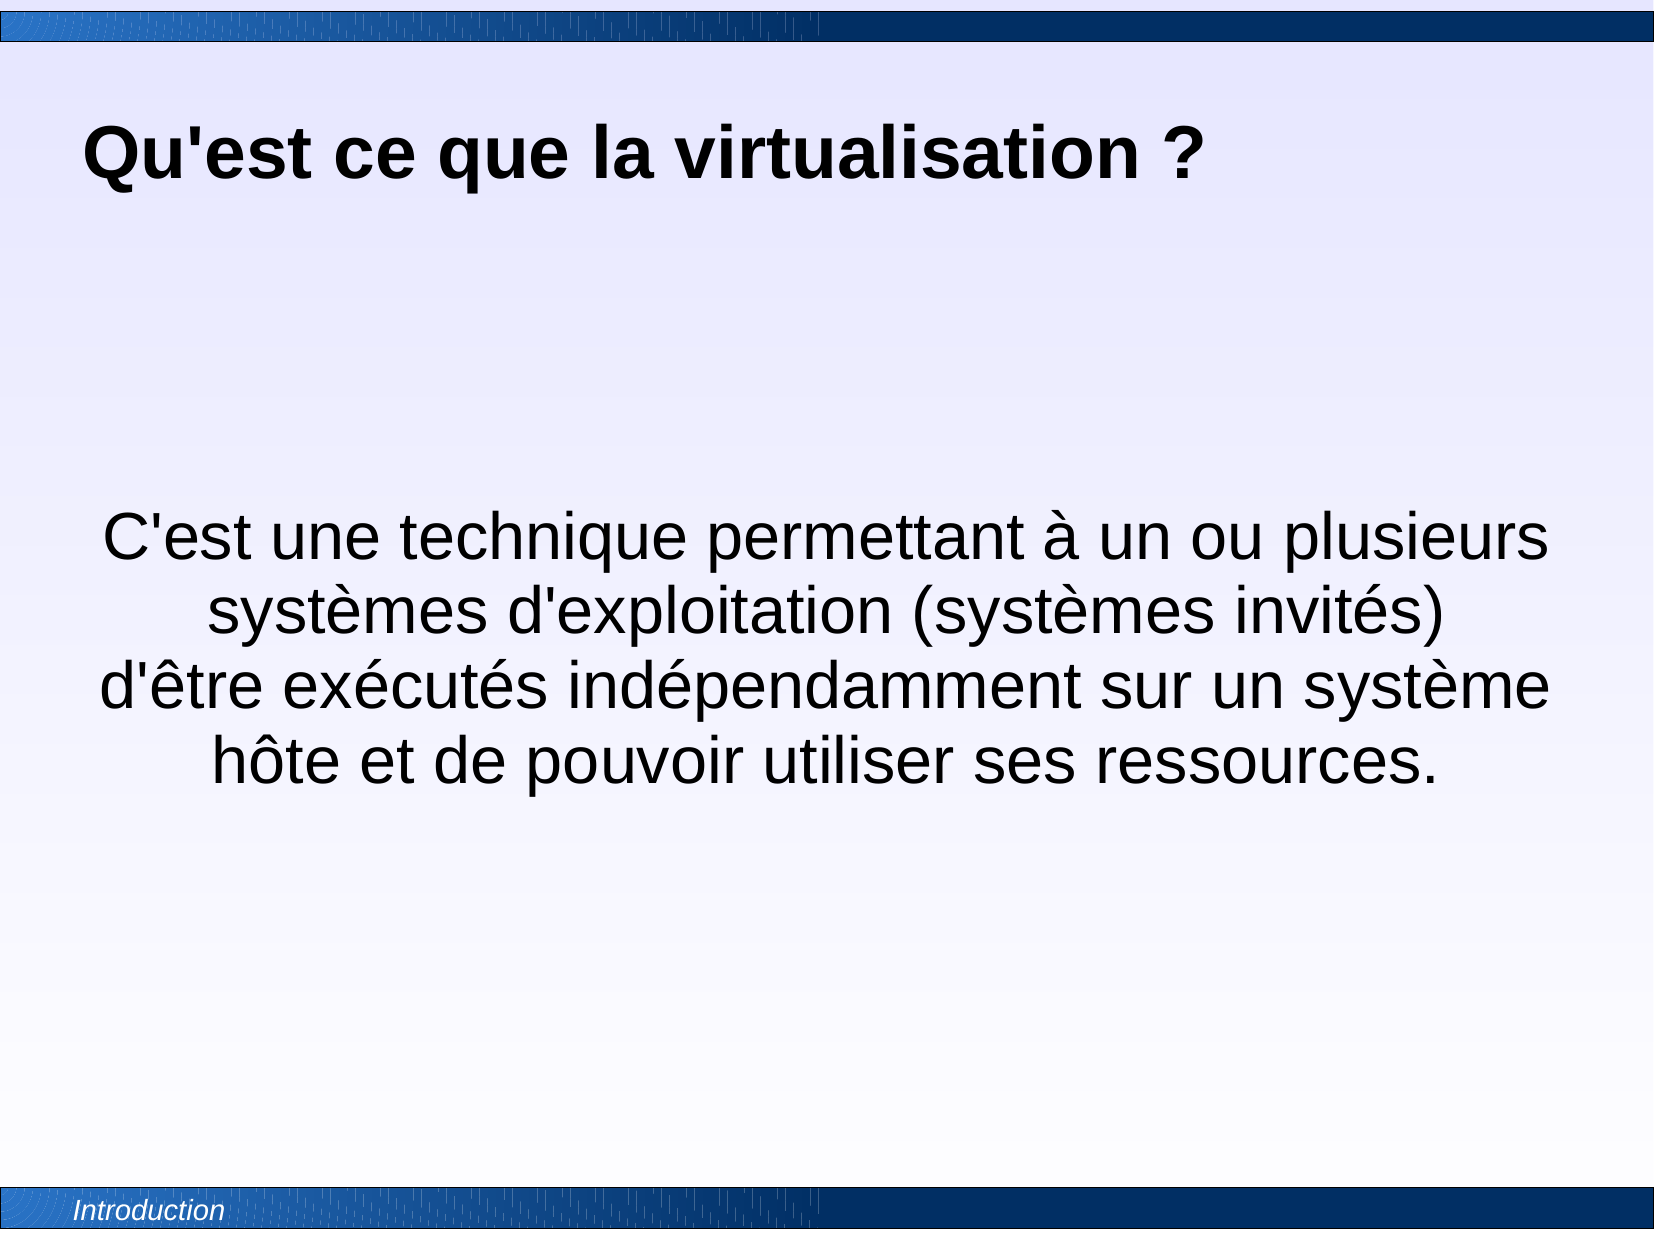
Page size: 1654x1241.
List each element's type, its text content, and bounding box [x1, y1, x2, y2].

text_box Introduction [57, 1186, 406, 1235]
list C'est une technique permettant à un ou plusieurs systèmes d'exploitation (systèmes invités) d'être exécutés indépendamment sur un système hôte et de pouvoir utiliser ses ressources. [82, 290, 1571, 1109]
title Qu'est ce que la virtualisation ? [82, 49, 1571, 257]
